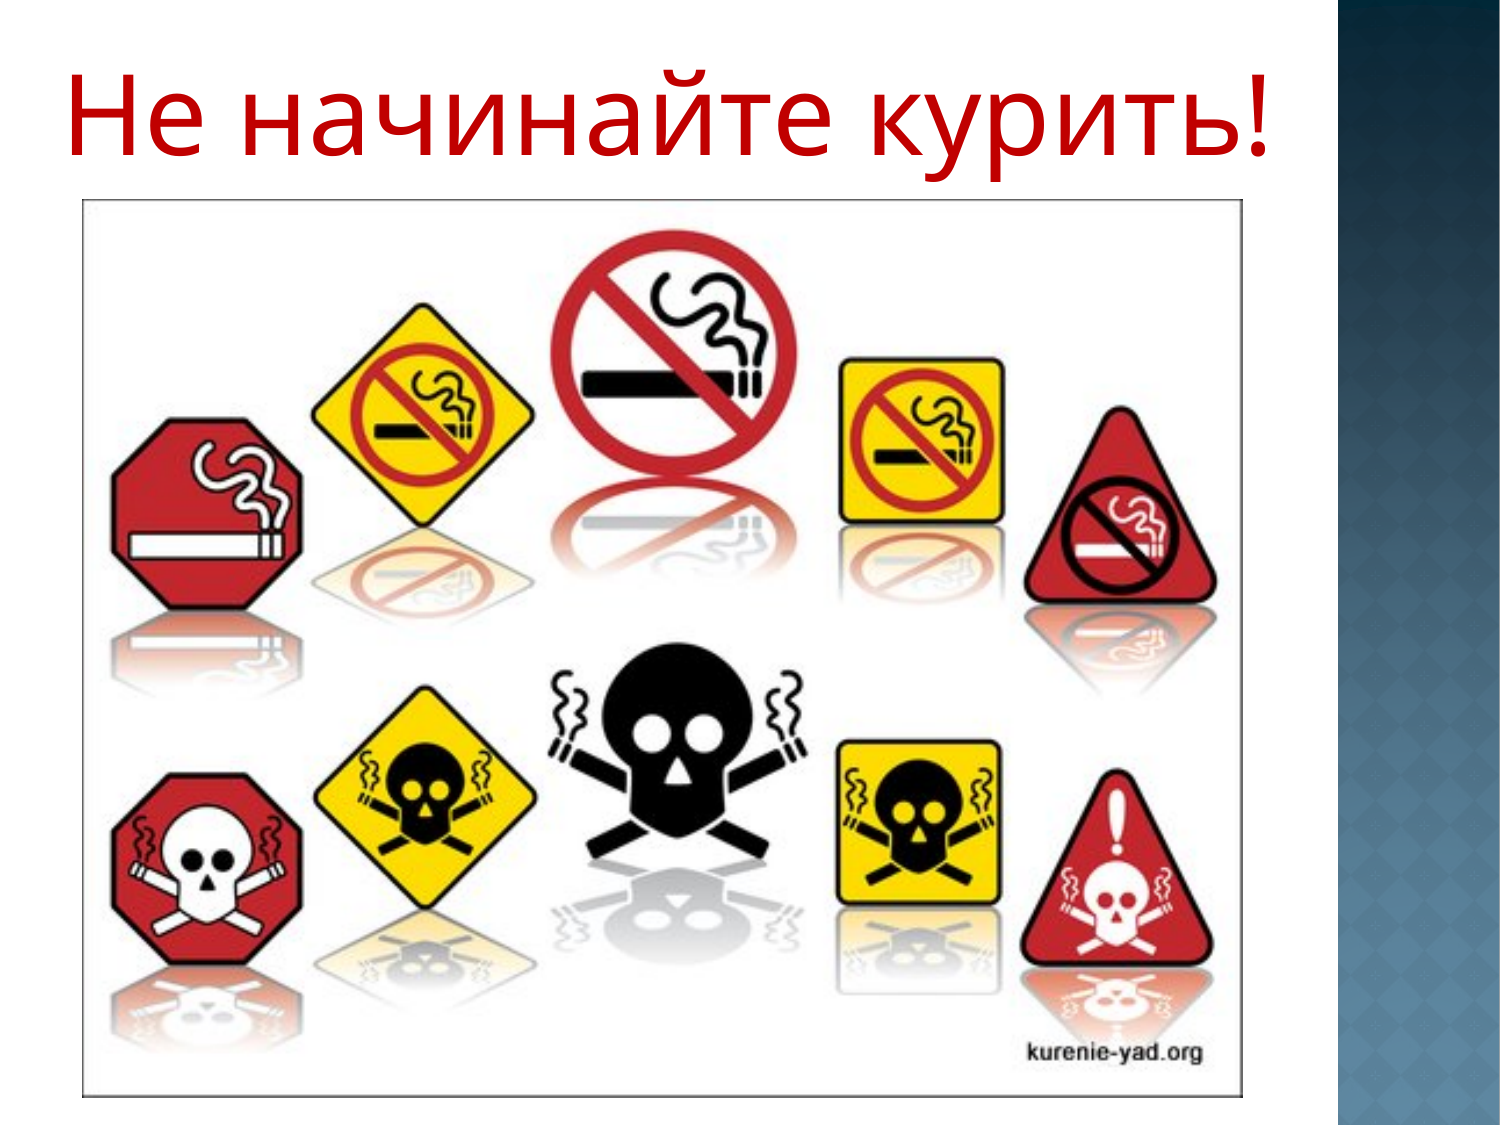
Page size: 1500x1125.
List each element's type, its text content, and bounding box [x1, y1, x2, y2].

text_box Не начинайте курить! [12, 35, 1324, 185]
picture [82, 199, 1243, 1098]
